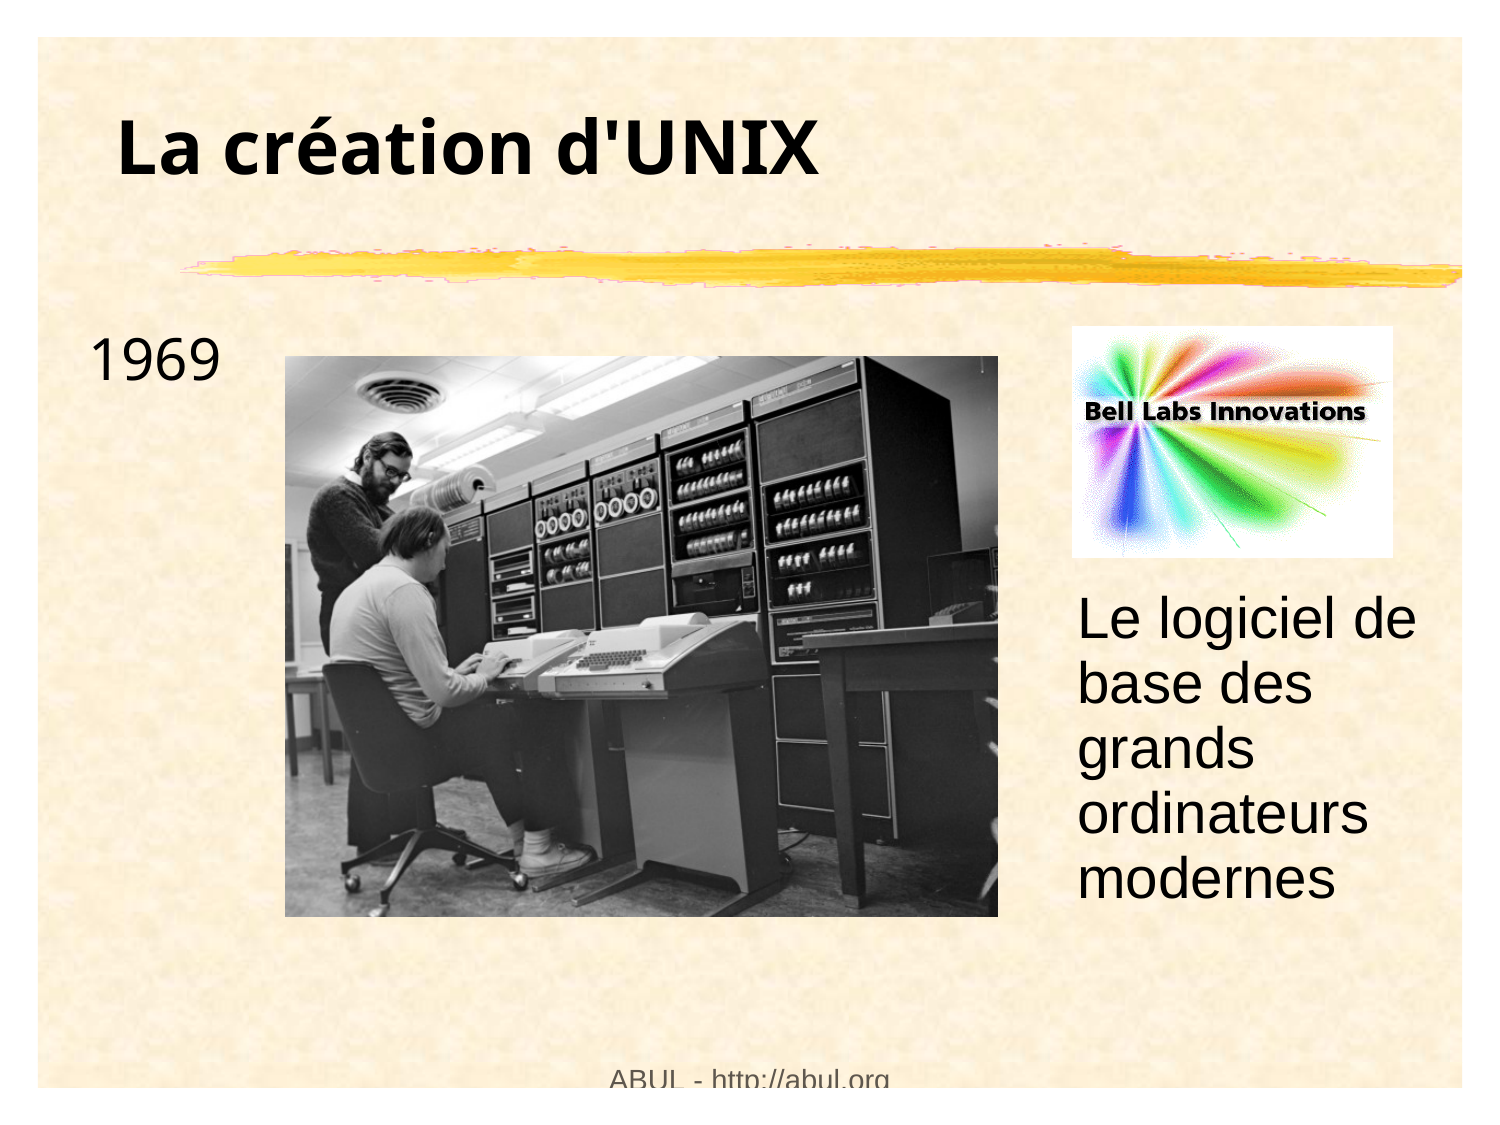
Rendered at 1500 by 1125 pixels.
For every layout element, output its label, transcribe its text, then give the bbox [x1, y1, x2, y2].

picture [732, 1076, 737, 1088]
picture [633, 1072, 642, 1078]
picture [806, 1076, 813, 1088]
picture [633, 1081, 643, 1088]
picture [37, 37, 1463, 1088]
picture [716, 1076, 723, 1088]
picture [748, 1076, 755, 1088]
picture [614, 1073, 621, 1082]
picture [612, 1084, 624, 1088]
picture [788, 1082, 795, 1088]
picture [852, 1076, 860, 1088]
picture [878, 1076, 886, 1088]
text_box Le logiciel de base des grands ordinateurs modernes [1062, 578, 1453, 957]
title La création d'UNIX [101, 31, 1312, 260]
text_box 1969 [85, 317, 225, 398]
